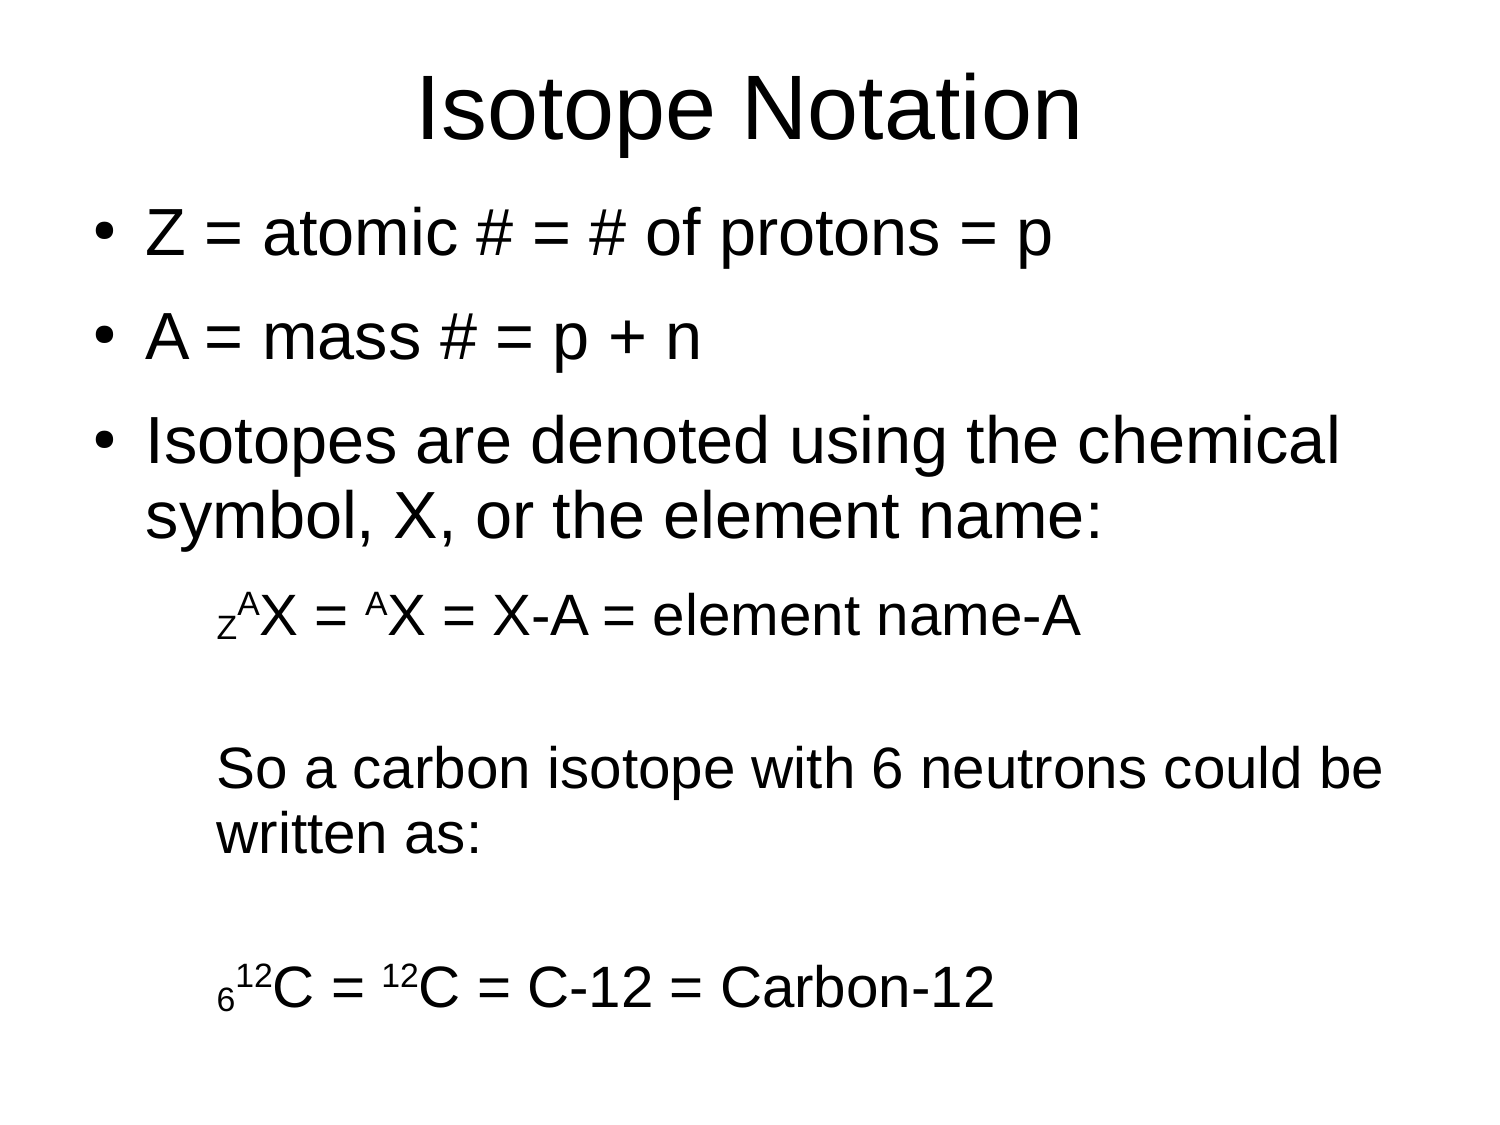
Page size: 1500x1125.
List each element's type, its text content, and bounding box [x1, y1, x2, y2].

title Isotope Notation [75, 20, 1425, 195]
list Z = atomic # = # of protons = p A = mass # = p + n Isotopes are denoted using the chemical symbol, X, or the element name: ZAX = AX = X-A = element name-A So a carbon isotope with 6 neutrons could be written as: 612C = 12C = C-12 = Carbon-12 [75, 195, 1425, 1064]
